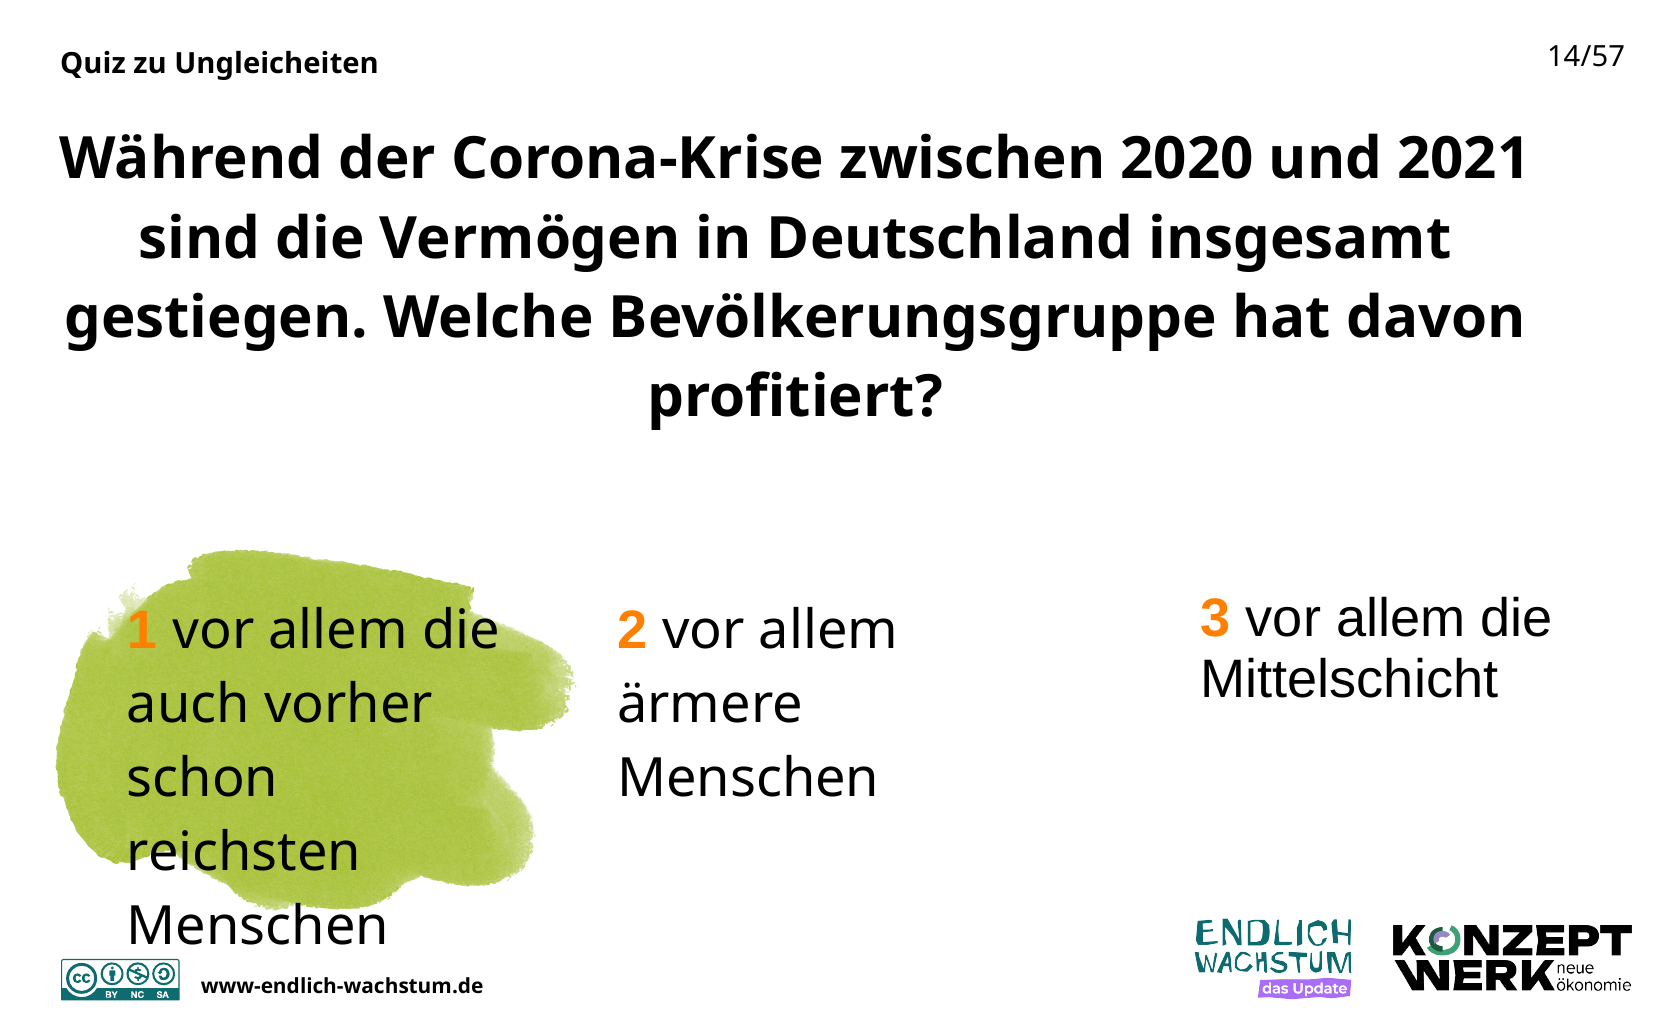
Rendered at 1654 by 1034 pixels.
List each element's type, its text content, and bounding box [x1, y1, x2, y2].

text_box 1 vor allem die auch vorher schon reichsten Menschen [41, 583, 539, 962]
text_box 3 vor allem die Mittelschicht [1114, 580, 1576, 717]
text_box 2 vor allem ärmere Menschen [577, 583, 1028, 888]
picture [1176, 900, 1374, 1011]
picture [1387, 917, 1636, 997]
title Während der Corona-Krise zwischen 2020 und 2021 sind die Vermögen in Deutschland insgesamt gestiegen. Welche Bevölkerungsgruppe hat davon profitiert? [51, 116, 1540, 525]
picture [55, 549, 577, 911]
